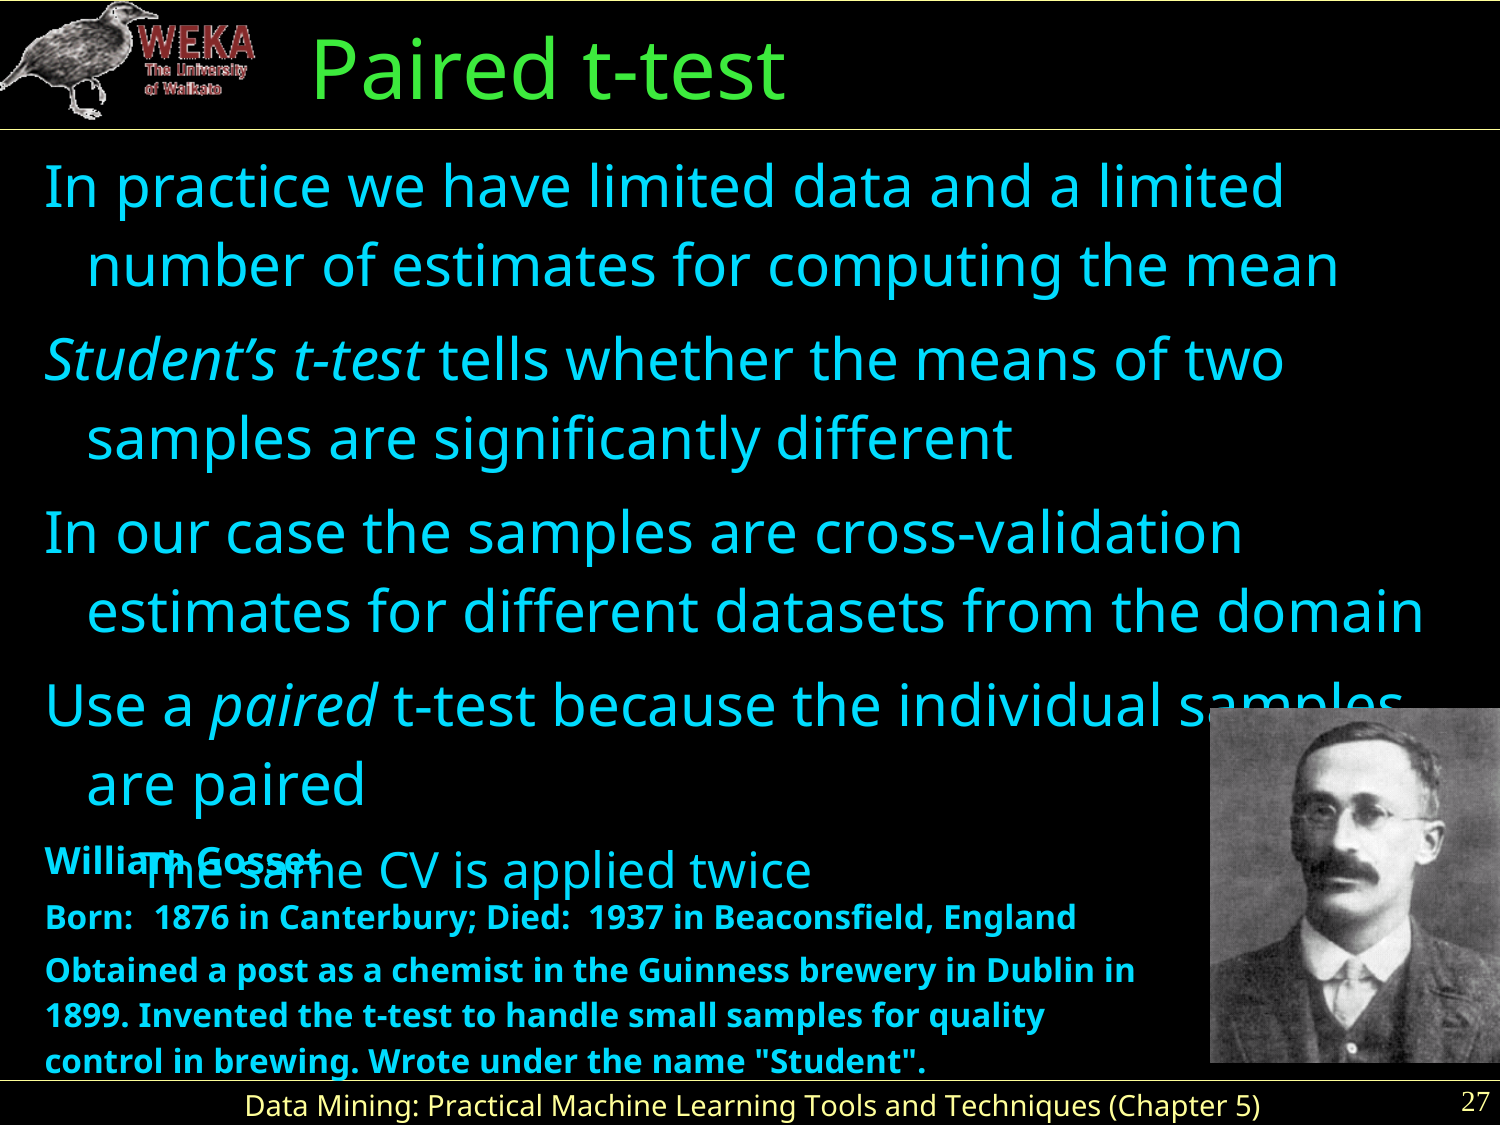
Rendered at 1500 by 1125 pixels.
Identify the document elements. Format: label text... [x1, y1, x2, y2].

picture [0, 1, 266, 129]
picture [1210, 708, 1500, 1063]
text_box William Gosset Born: 1876 in Canterbury; Died: 1937 in Beaconsfield, England Obtained a post as a chemist in the Guinness brewery in Dublin in 1899. Invented the t-test to handle small samples for quality control in brewing. Wrote under the name "Student". [29, 826, 1182, 1025]
text_box In practice we have limited data and a limited number of estimates for computing the mean Student’s t-test tells whether the means of two samples are significantly different In our case the samples are cross-validation estimates for different datasets from the domain Use a paired t-test because the individual samples are paired The same CV is applied twice [29, 137, 1447, 800]
title Paired t-test [295, 0, 1500, 148]
